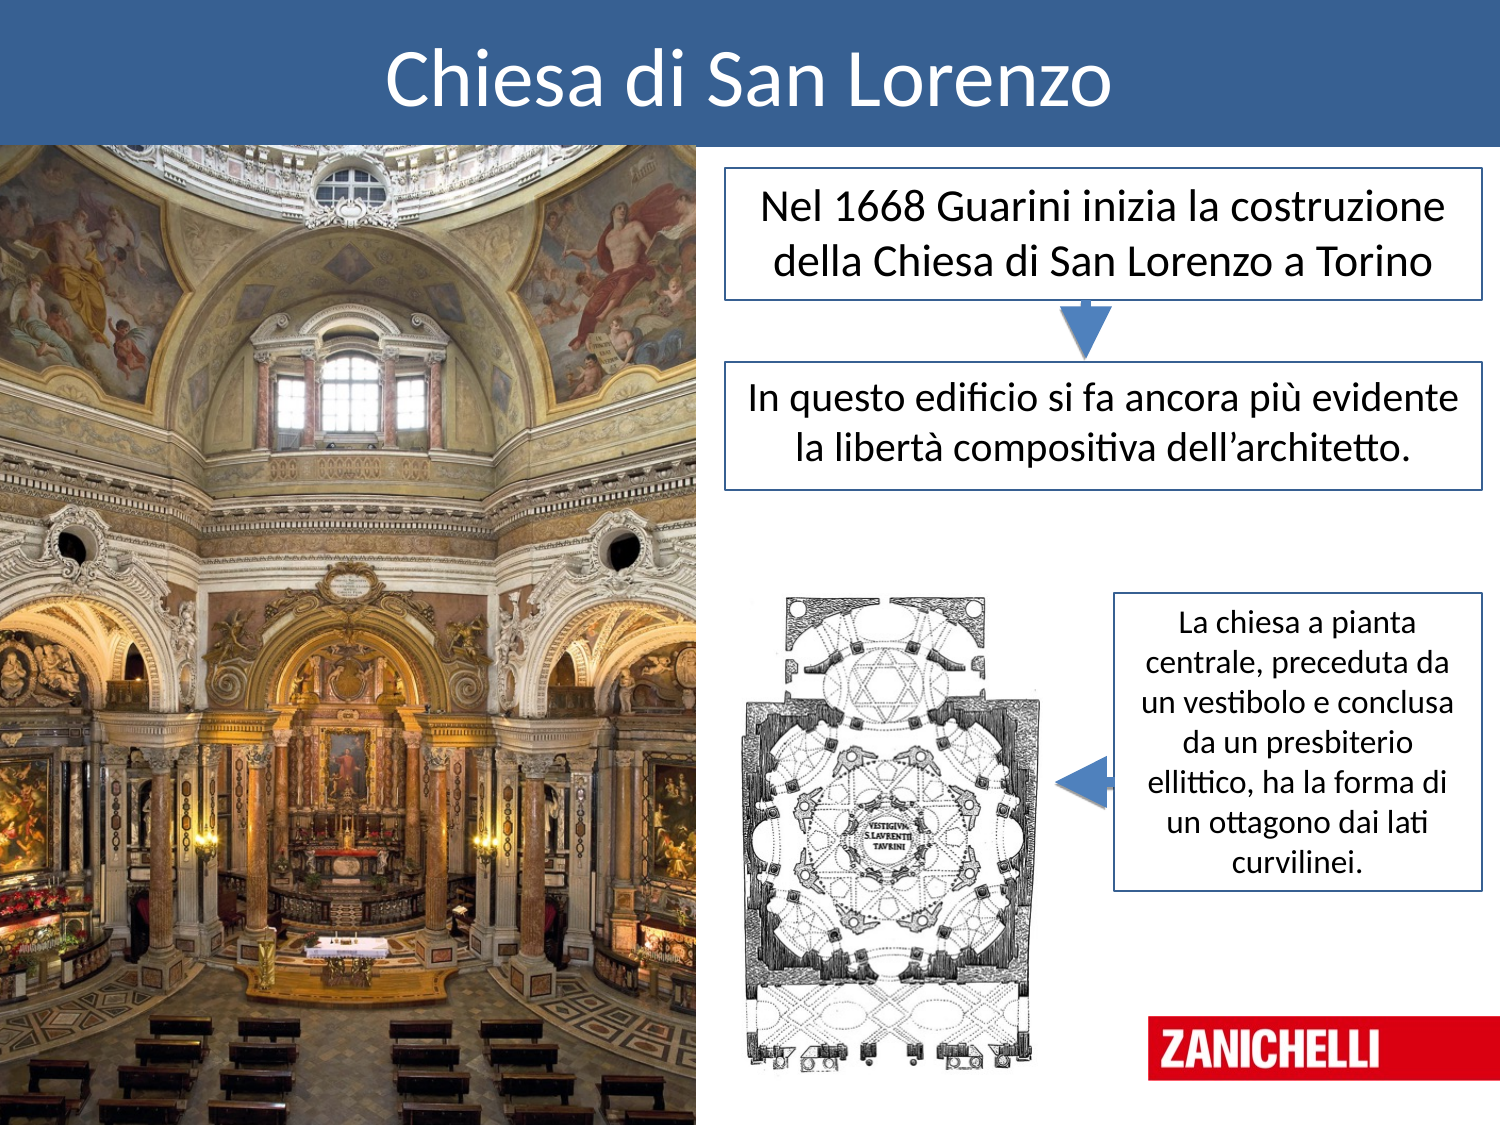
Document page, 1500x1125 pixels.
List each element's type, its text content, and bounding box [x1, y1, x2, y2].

picture [1148, 1016, 1500, 1081]
text_box Chiesa di San Lorenzo [0, 0, 1500, 146]
text_box In questo edificio si fa ancora più evidente la libertà compositiva dell’architetto. [725, 362, 1482, 490]
text_box La chiesa a pianta centrale, preceduta da un vestibolo e conclusa da un presbiterio ellittico, ha la forma di un ottagono dai lati curvilinei. [1114, 593, 1482, 892]
picture [0, 145, 696, 1125]
text_box Nel 1668 Guarini inizia la costruzione della Chiesa di San Lorenzo a Torino [725, 168, 1482, 300]
picture [741, 593, 1043, 1081]
